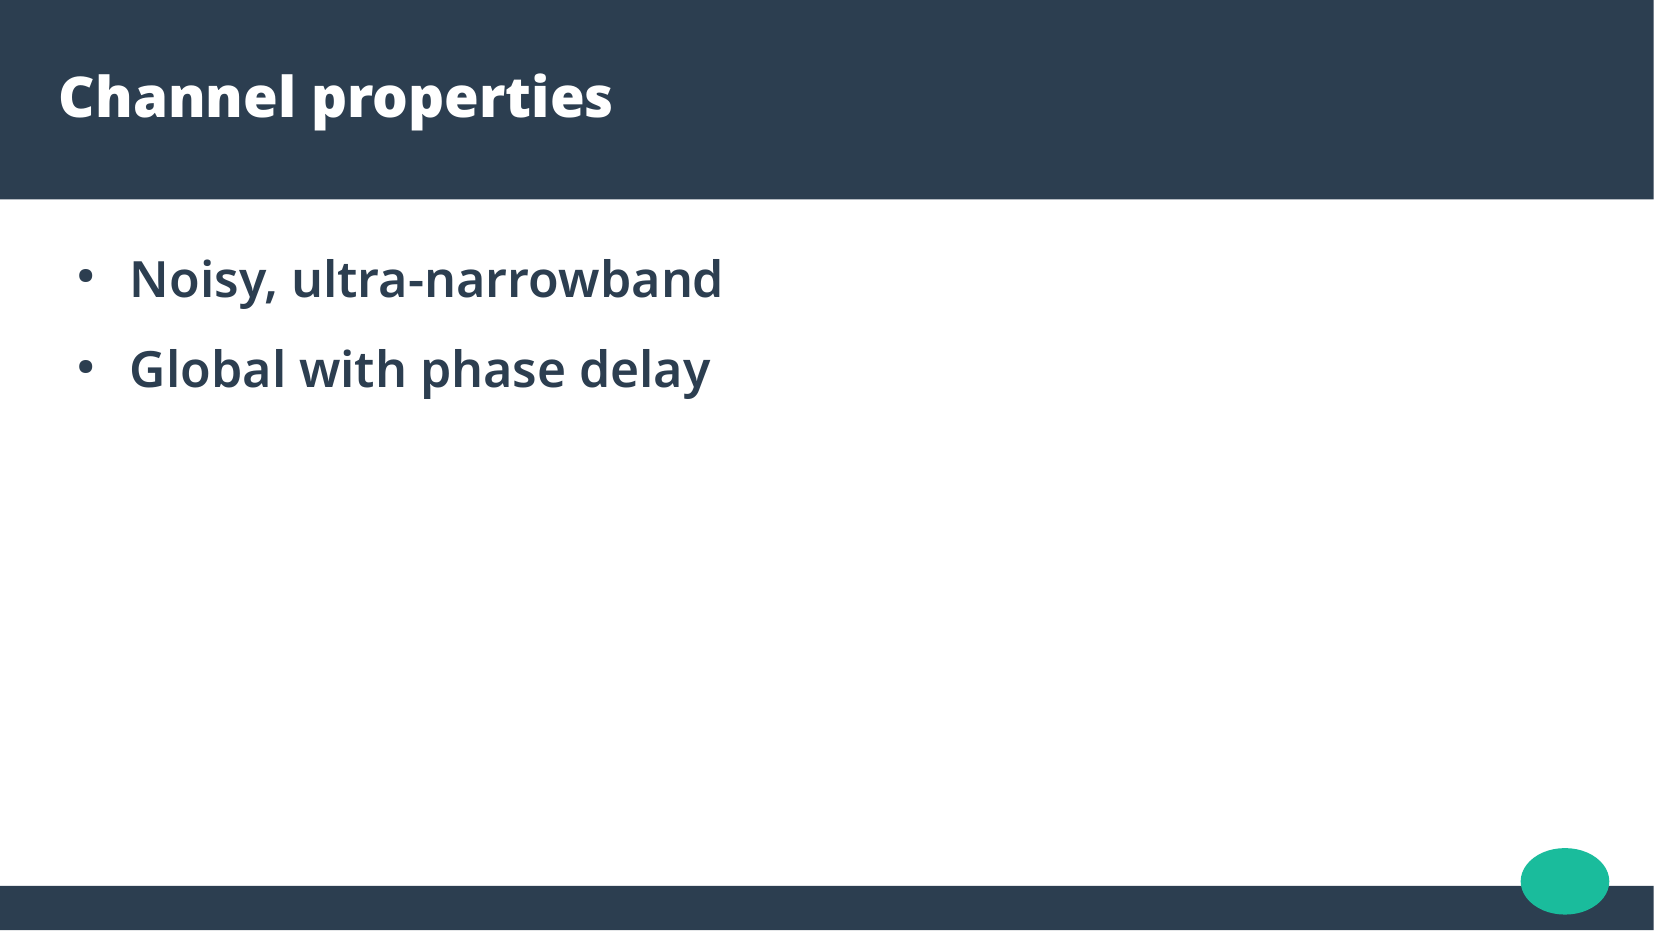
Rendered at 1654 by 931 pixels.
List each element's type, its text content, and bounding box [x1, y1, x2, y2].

list Noisy, ultra-narrowband Global with phase delay [59, 243, 1595, 864]
title Channel properties [59, 37, 1595, 155]
